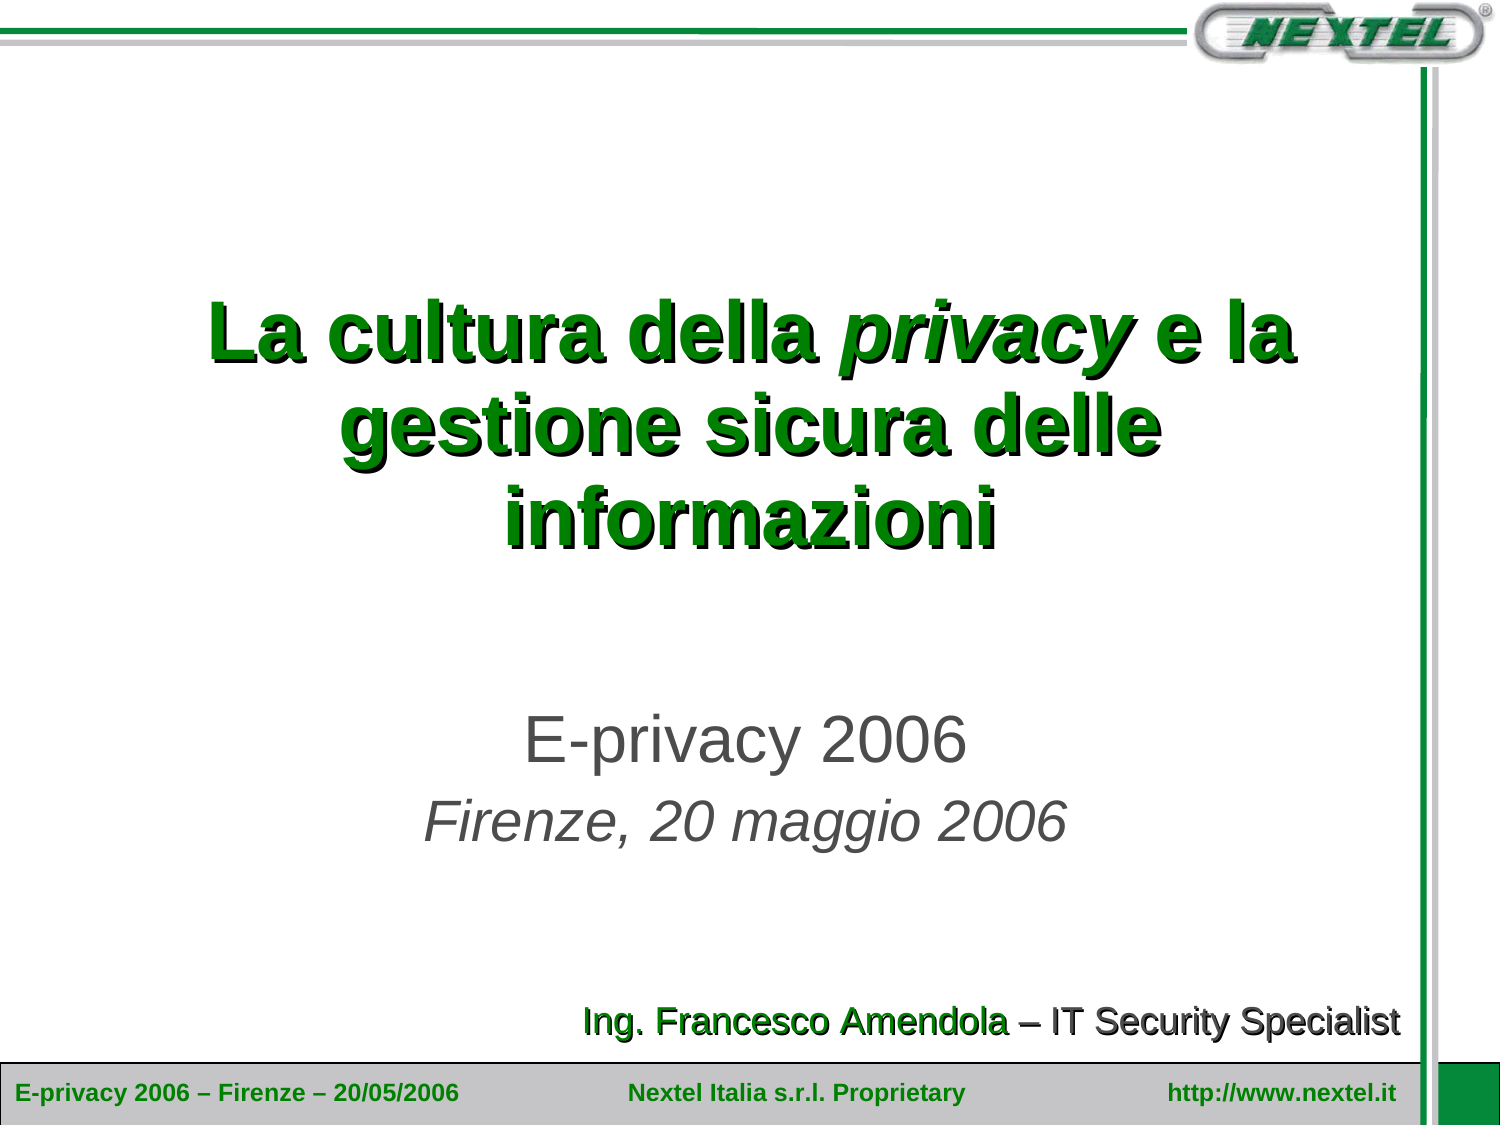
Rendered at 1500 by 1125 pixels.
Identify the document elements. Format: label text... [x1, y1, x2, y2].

picture [1187, 0, 1500, 67]
title La cultura della privacy e la gestione sicura delle informazioni [112, 262, 1388, 644]
text_box Ing. Francesco Amendola – IT Security Specialist [455, 1002, 1400, 1098]
subtitle E-privacy 2006 Firenze, 20 maggio 2006 [0, 644, 1418, 916]
